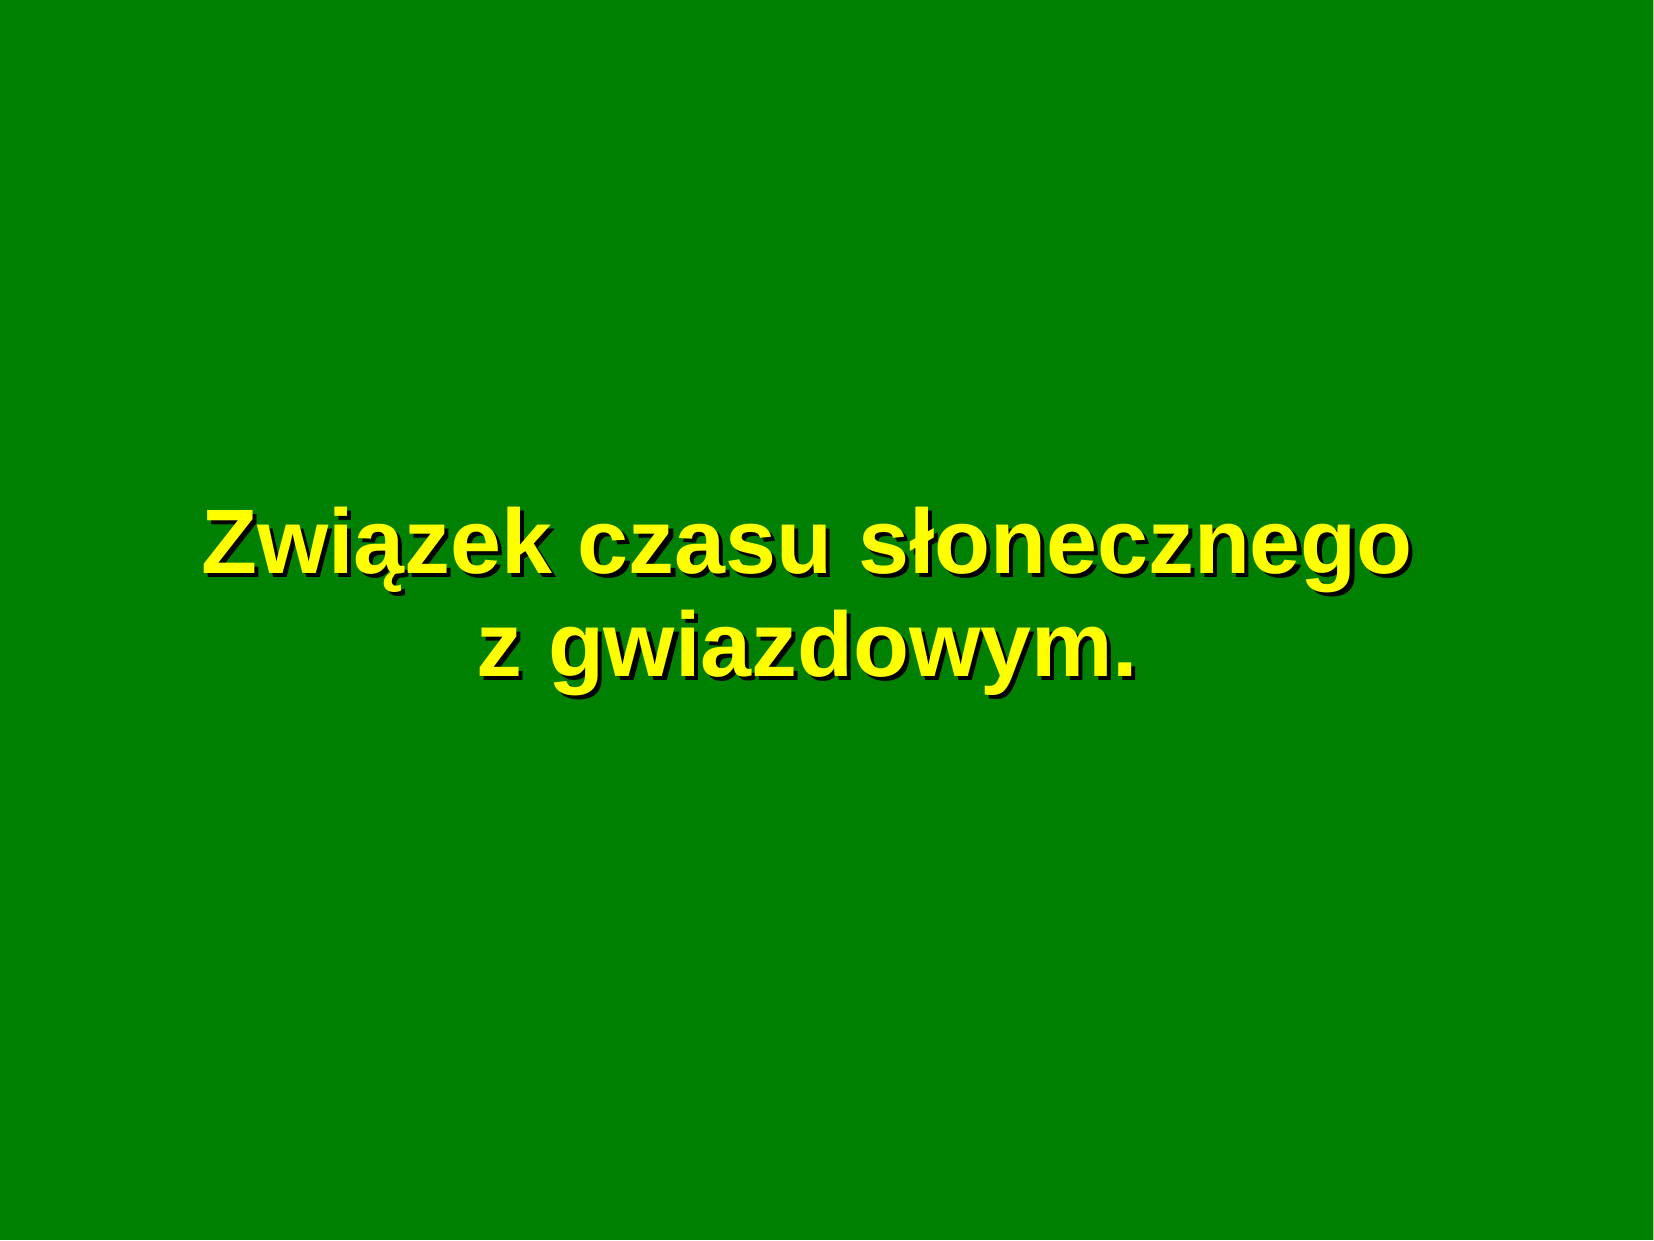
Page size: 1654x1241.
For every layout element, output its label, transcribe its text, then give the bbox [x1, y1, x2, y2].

title Związek czasu słonecznego z gwiazdowym. [63, 490, 1552, 696]
